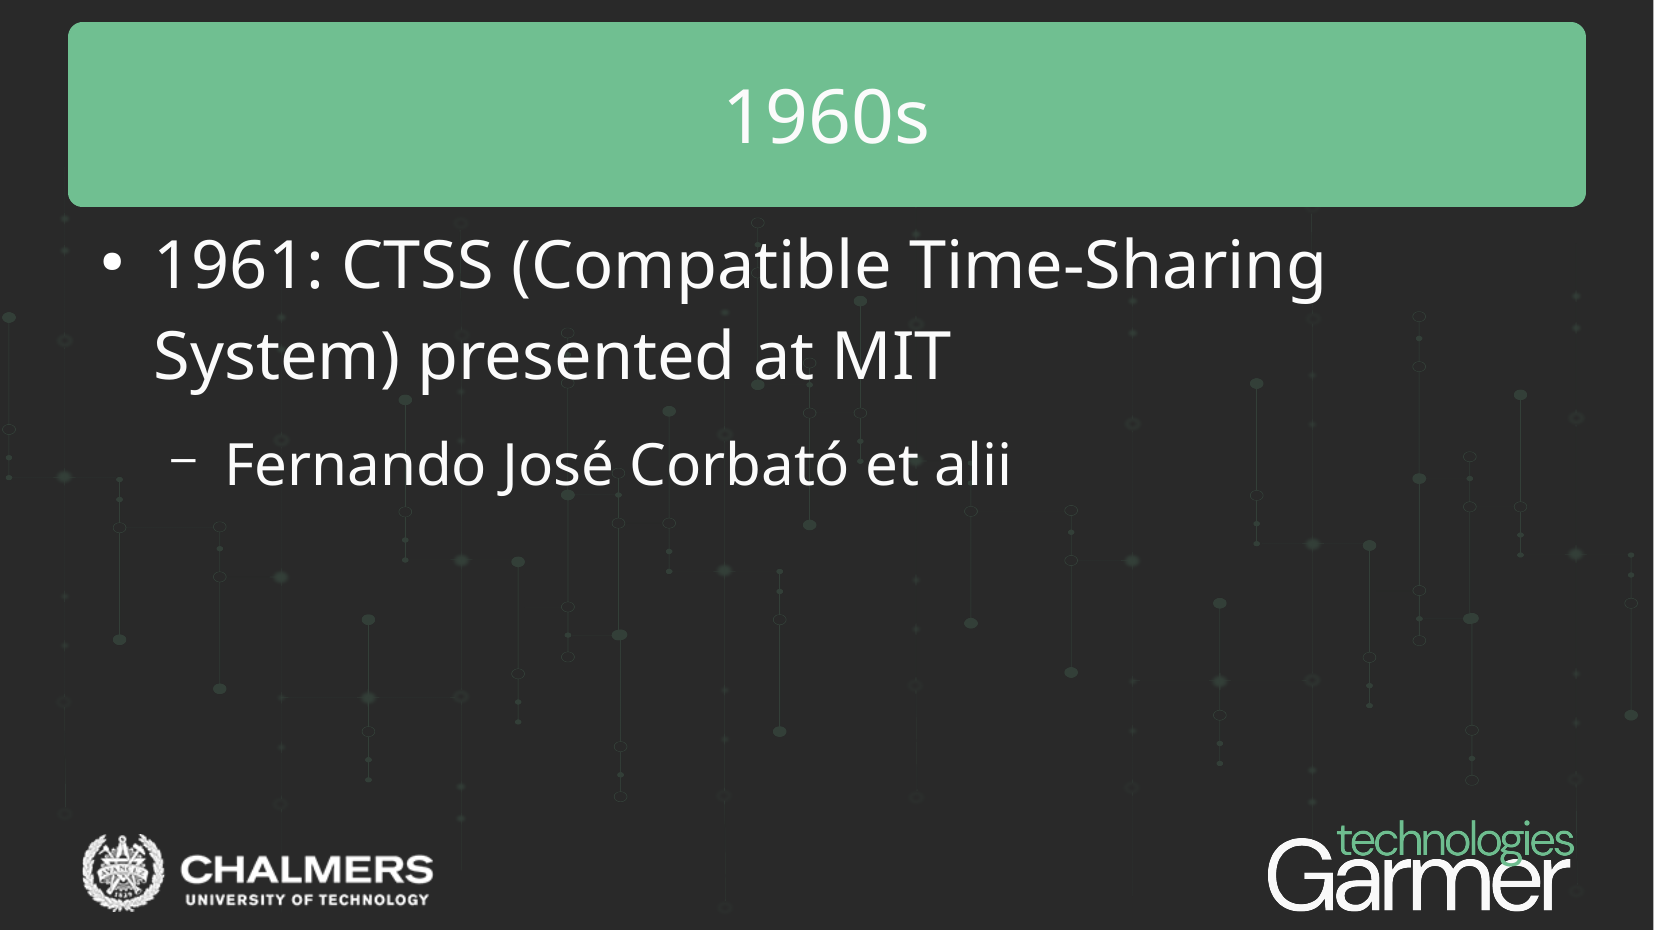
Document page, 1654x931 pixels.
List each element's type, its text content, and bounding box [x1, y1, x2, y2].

picture [82, 834, 443, 912]
title 1960s [82, 37, 1571, 193]
picture [1246, 807, 1607, 912]
list 1961: CTSS (Compatible Time-Sharing System) presented at MIT Fernando José Corbató et alii [82, 217, 1571, 758]
